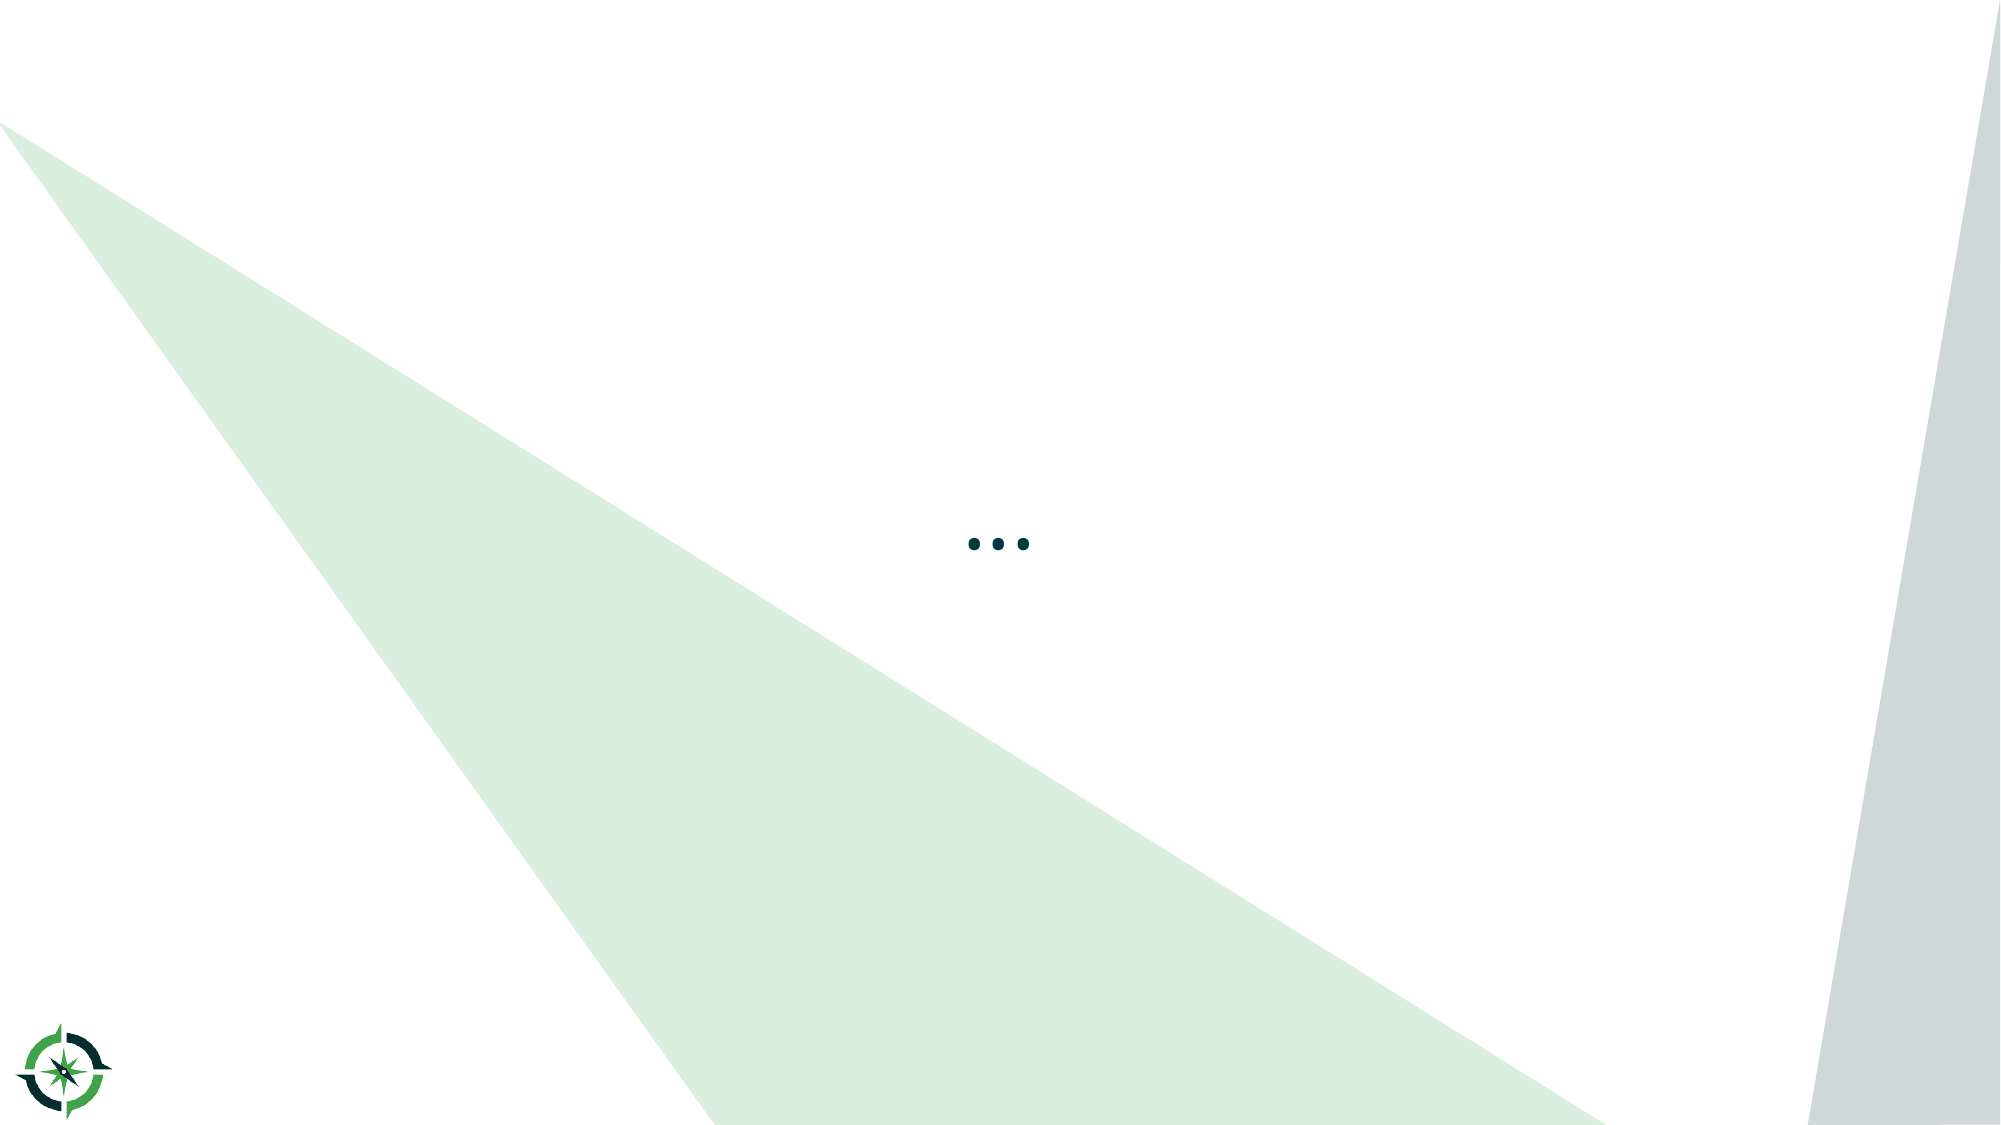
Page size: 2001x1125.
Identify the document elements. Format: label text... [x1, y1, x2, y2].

title ... [136, 280, 1862, 749]
picture [14, 1022, 113, 1121]
